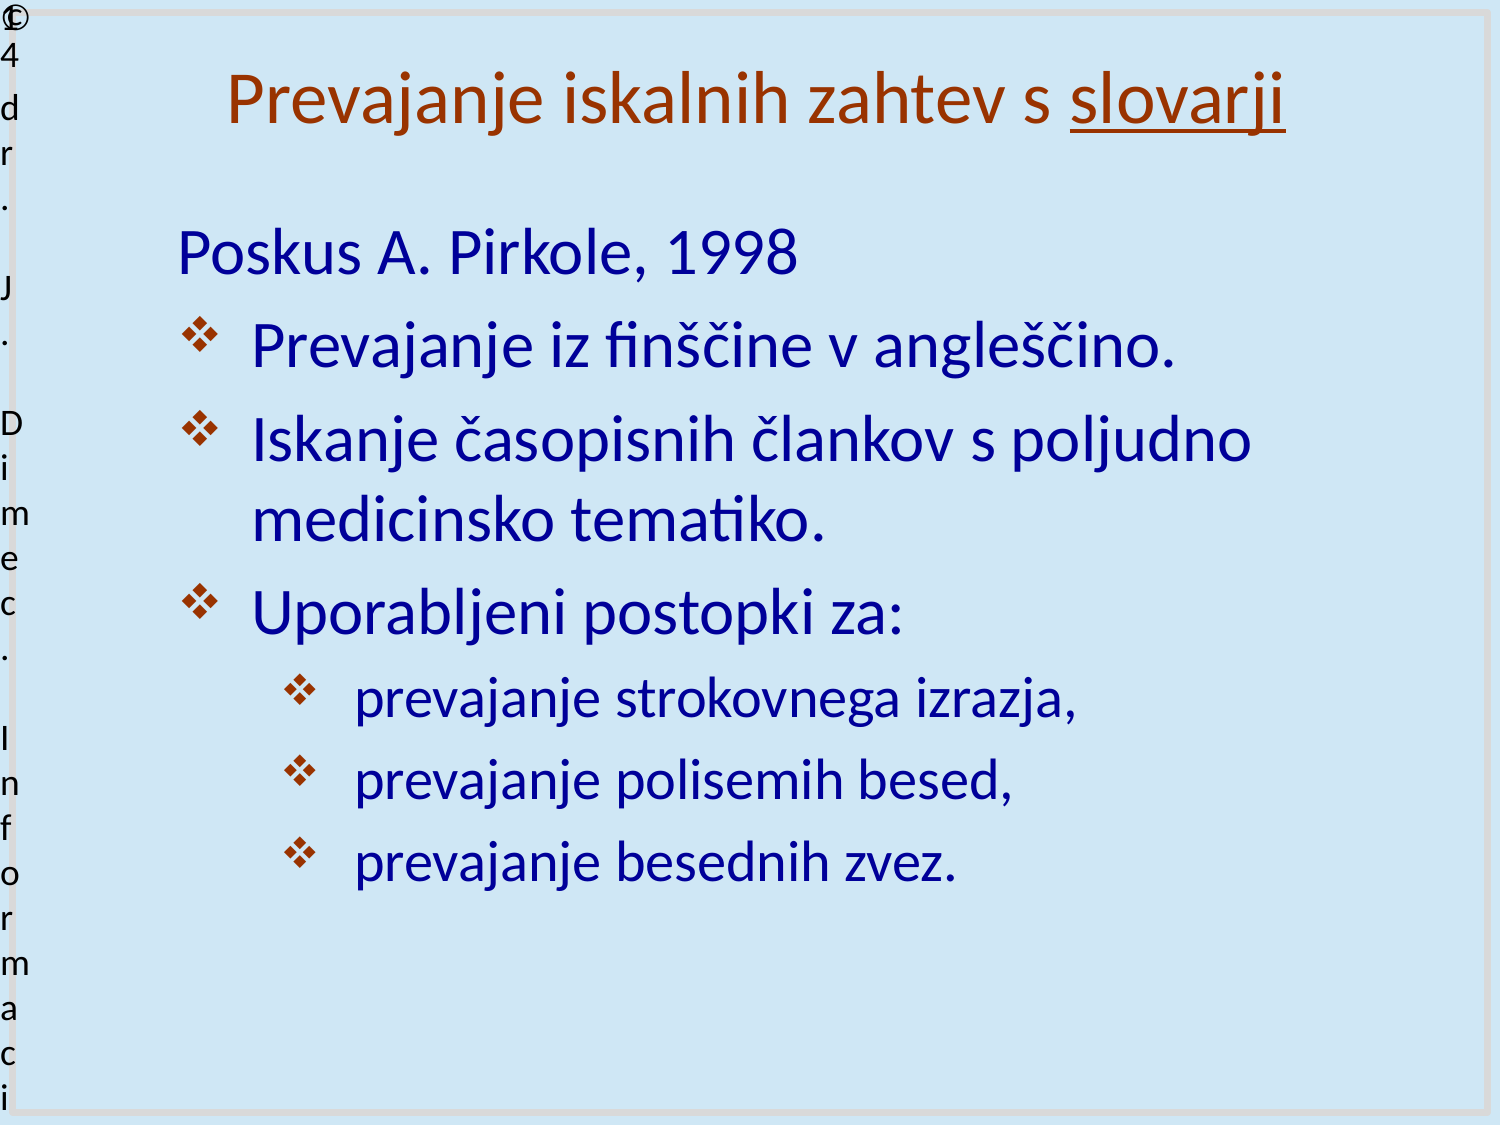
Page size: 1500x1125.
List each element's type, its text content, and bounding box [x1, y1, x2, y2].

list Poskus A. Pirkole, 1998 Prevajanje iz finščine v angleščino. Iskanje časopisnih člankov s poljudno medicinsko tematiko. Uporabljeni postopki za: prevajanje strokovnega izrazja, prevajanje polisemih besed, prevajanje besednih zvez. [162, 200, 1475, 1000]
title Prevajanje iskalnih zahtev s slovarji [37, 37, 1475, 150]
